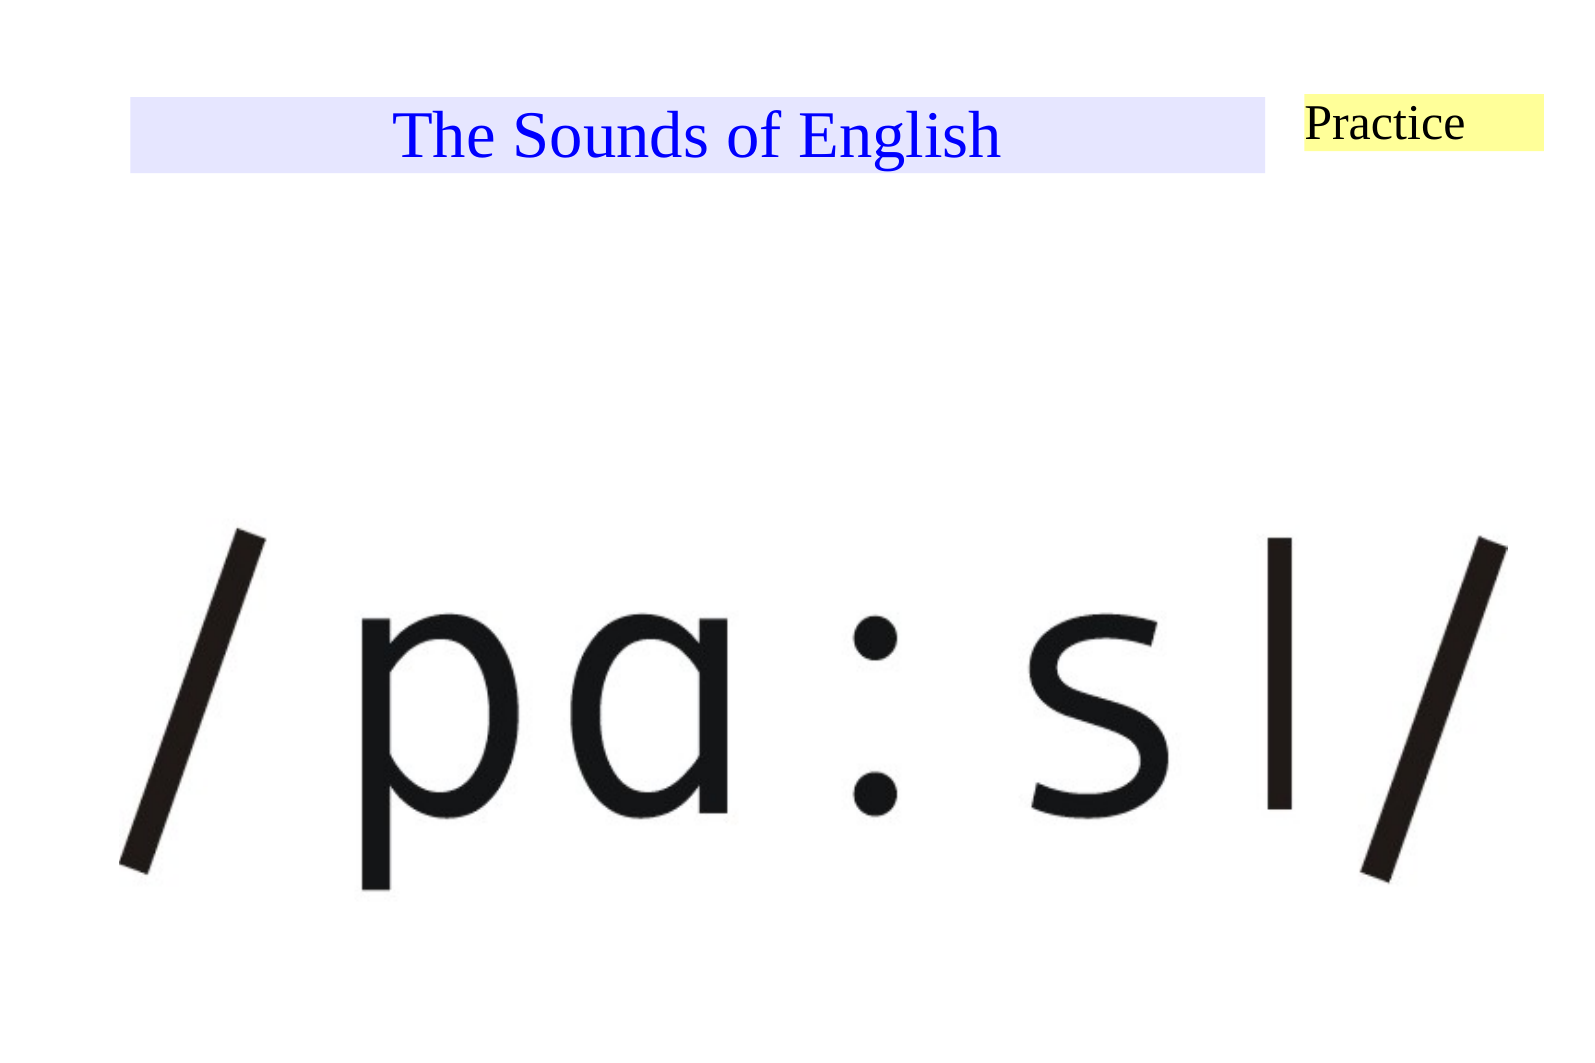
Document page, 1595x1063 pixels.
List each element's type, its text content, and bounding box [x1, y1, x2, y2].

picture [119, 458, 1508, 1026]
text_box Practice [1304, 94, 1544, 152]
text_box The Sounds of English [130, 97, 1266, 174]
